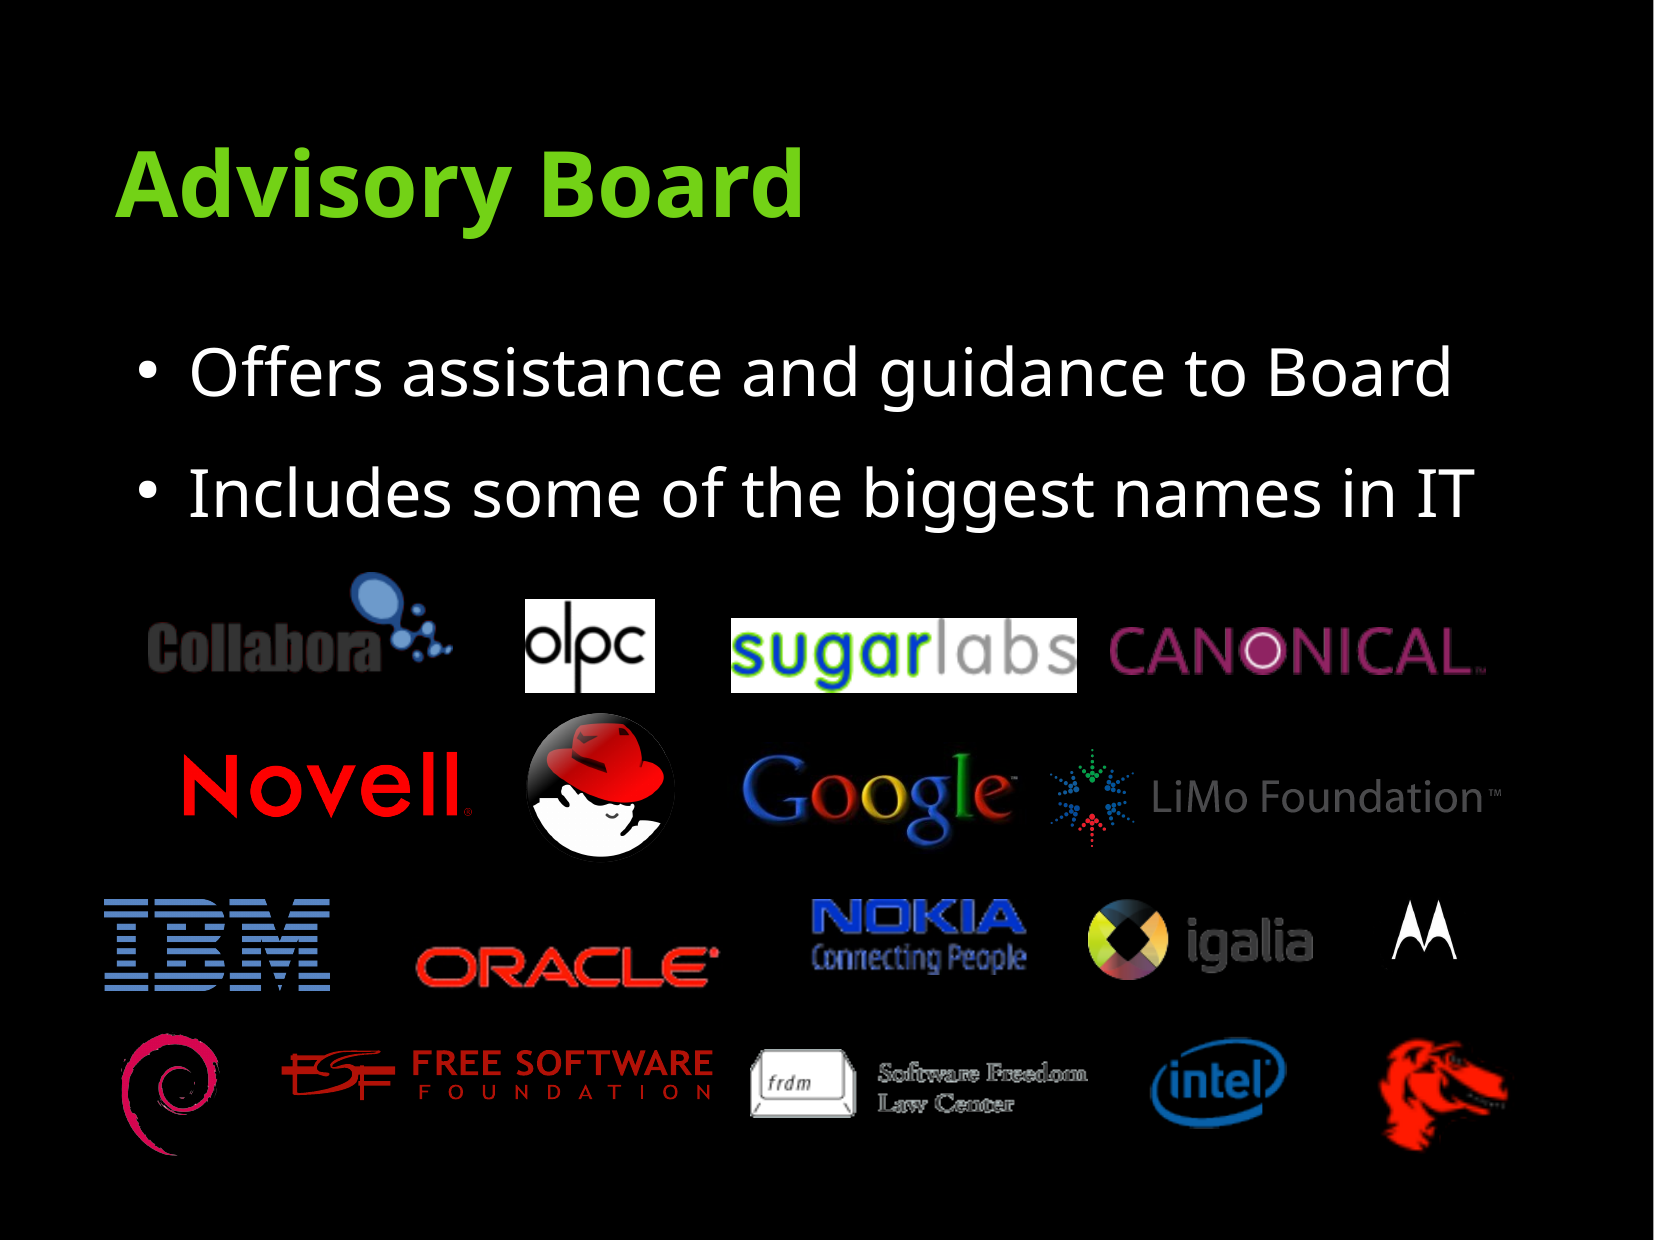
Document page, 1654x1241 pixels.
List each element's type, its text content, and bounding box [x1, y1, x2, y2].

picture [1125, 1012, 1313, 1155]
picture [177, 745, 478, 826]
picture [412, 937, 723, 998]
picture [281, 1050, 713, 1101]
picture [104, 899, 330, 991]
picture [1367, 880, 1481, 993]
picture [727, 742, 1030, 854]
picture [525, 599, 655, 693]
picture [1050, 749, 1501, 847]
picture [1350, 1033, 1529, 1163]
title Advisory Board [115, 78, 1539, 287]
picture [750, 1049, 1088, 1118]
picture [1110, 627, 1486, 676]
picture [525, 712, 676, 863]
picture [148, 572, 453, 719]
picture [731, 618, 1077, 693]
picture [1088, 899, 1313, 981]
list Offers assistance and guidance to Board Includes some of the biggest names in IT [118, 325, 1536, 1145]
picture [98, 1031, 246, 1169]
picture [787, 899, 1060, 976]
